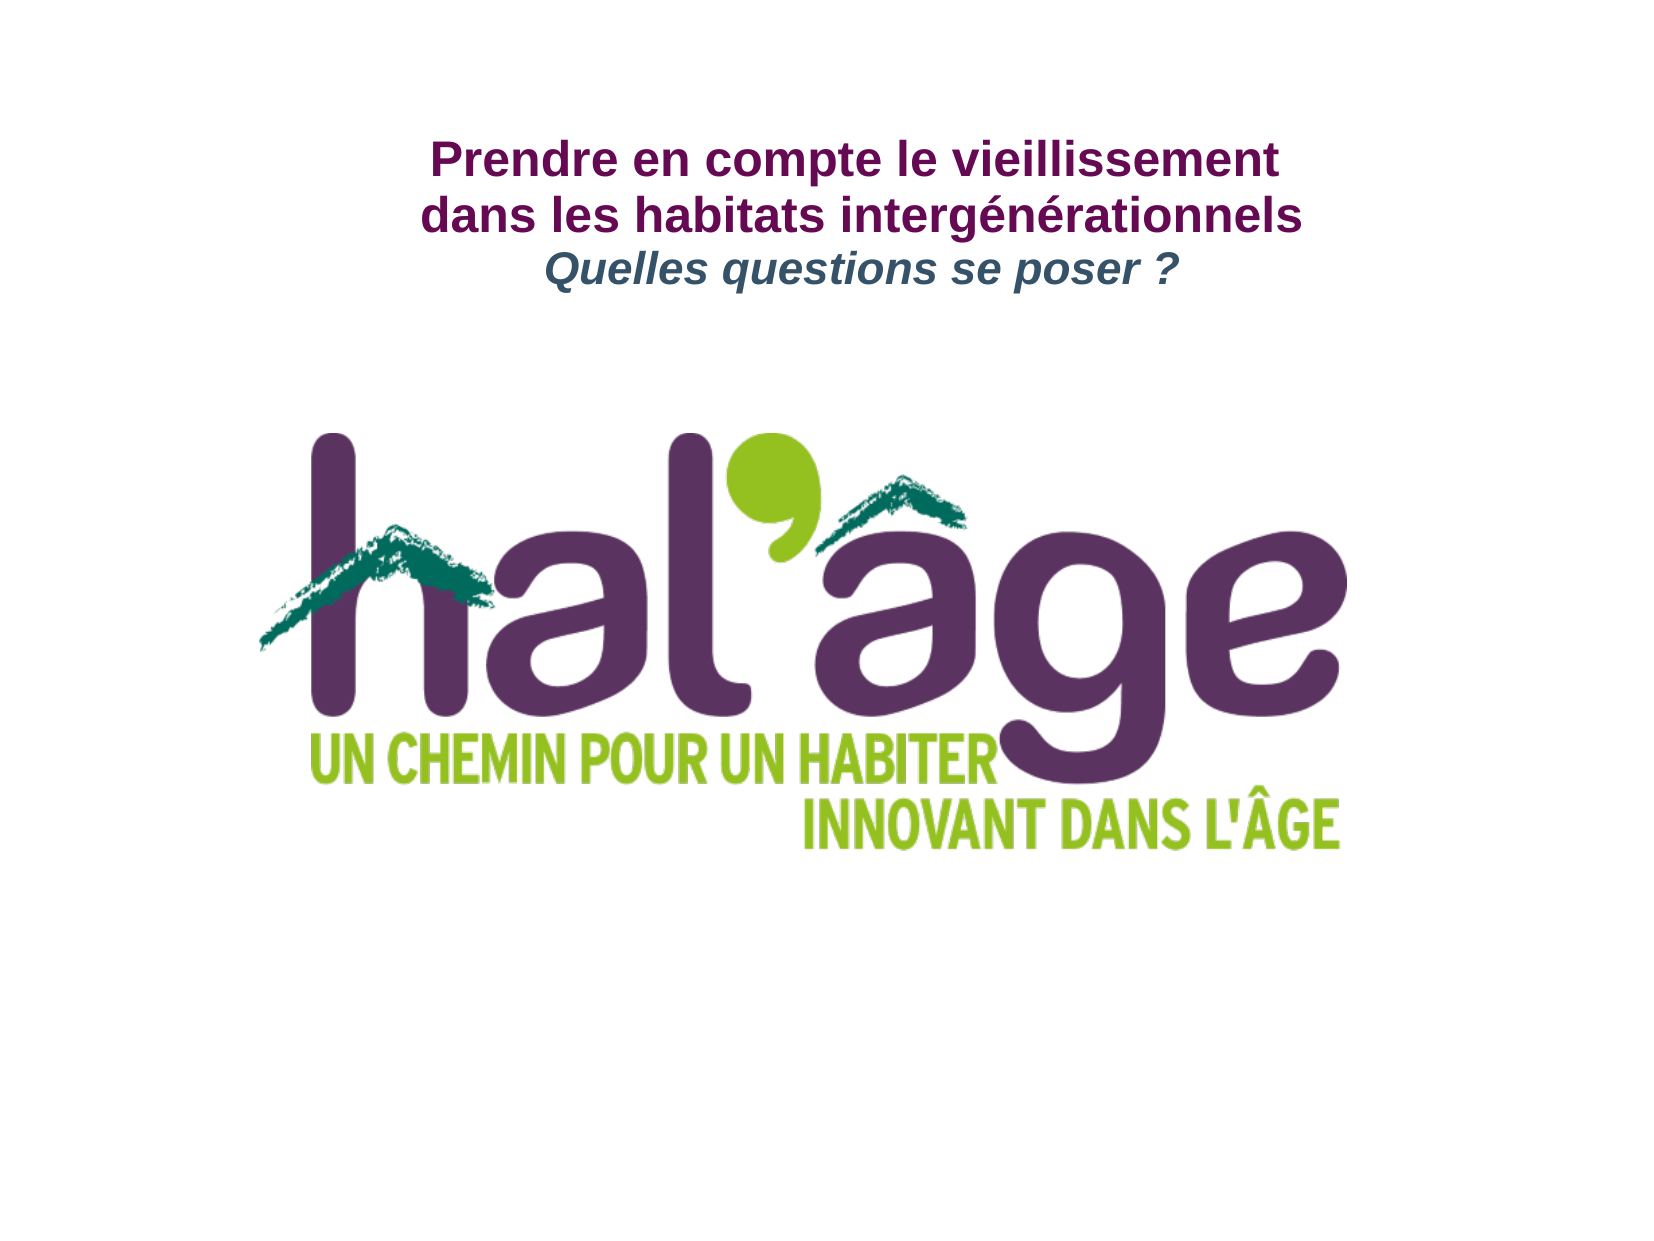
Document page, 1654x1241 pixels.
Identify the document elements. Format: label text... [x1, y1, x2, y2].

title Prendre en compte le vieillissement dans les habitats intergénérationnels Quelles questions se poser ? [118, 109, 1607, 317]
picture [259, 433, 1347, 863]
